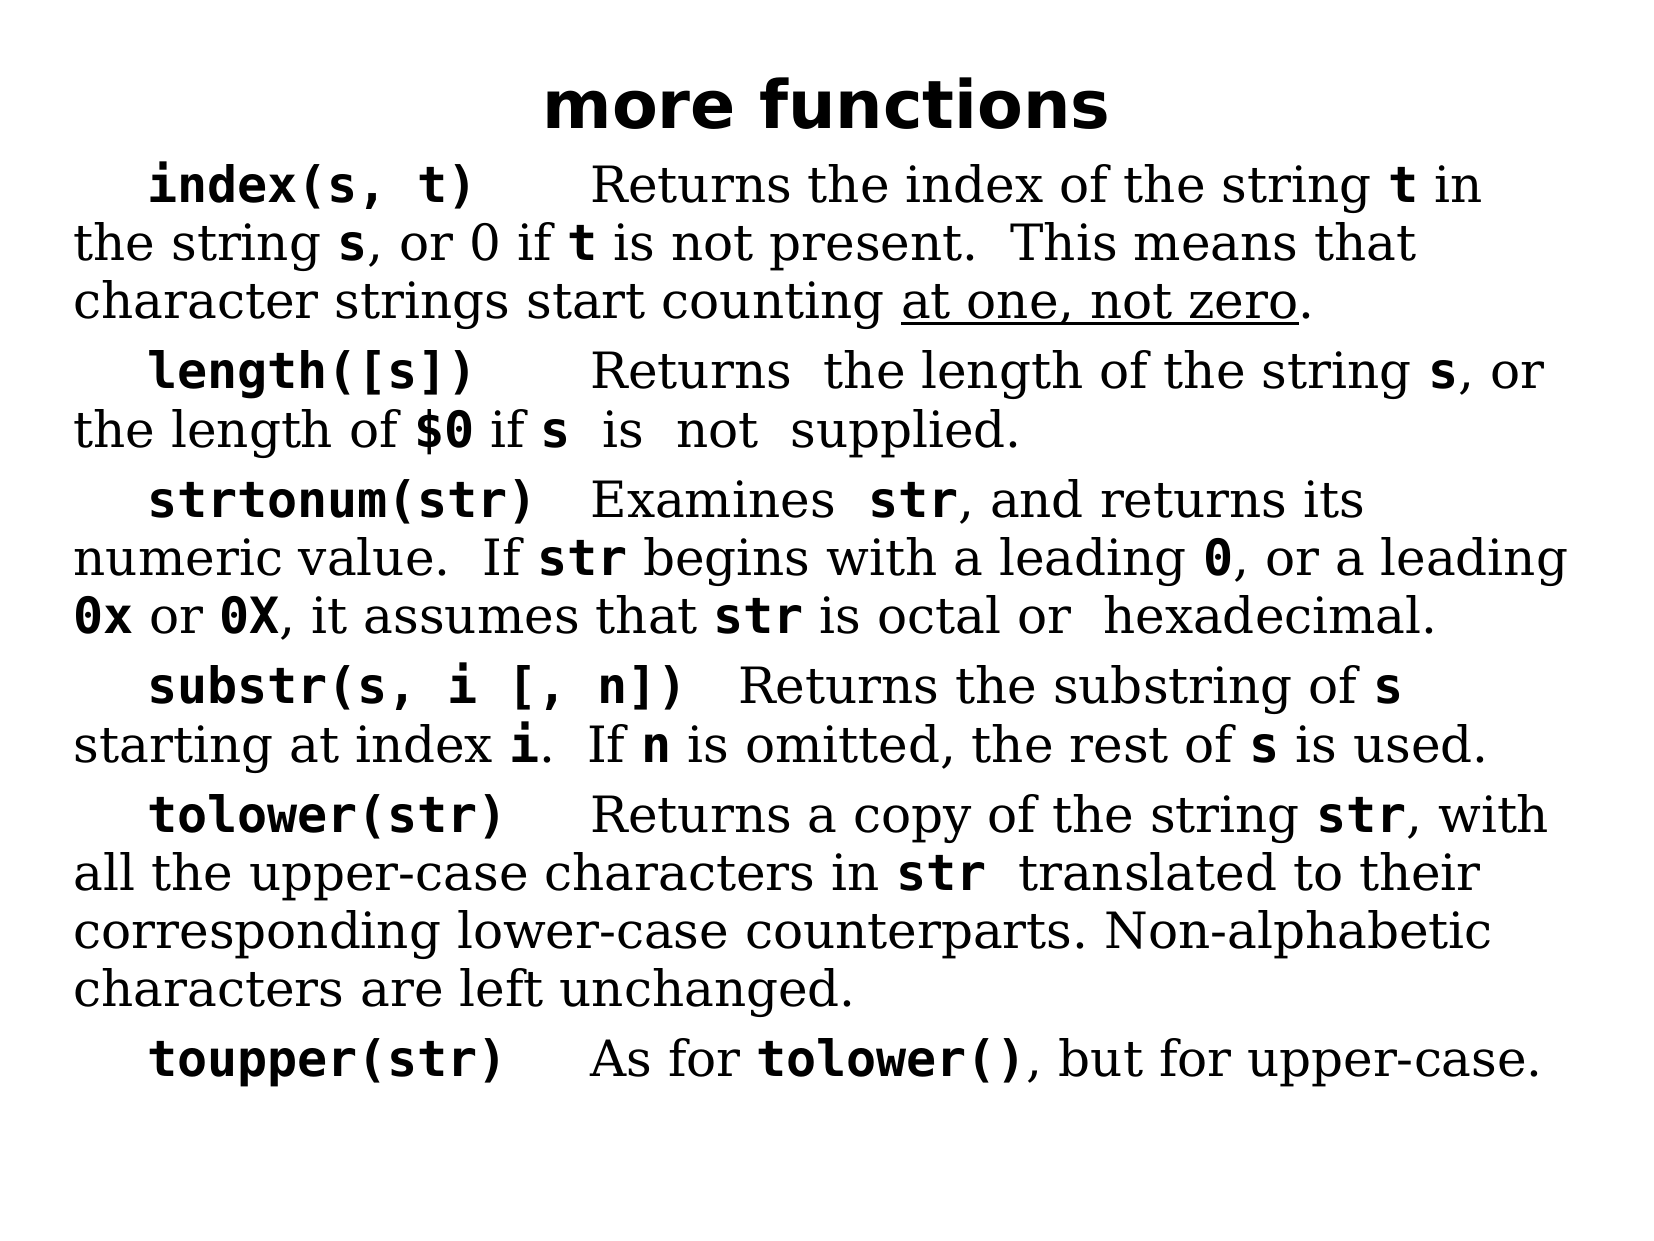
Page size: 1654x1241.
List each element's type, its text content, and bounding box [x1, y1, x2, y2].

text_box more functions index(s, t) Returns the index of the string t in the string s, or 0 if t is not present. This means that character strings start counting at one, not zero. length([s]) Returns the length of the string s, or the length of $0 if s is not supplied. strtonum(str) Examines str, and returns its numeric value. If str begins with a leading 0, or a leading 0x or 0X, it assumes that str is octal or hexadecimal. substr(s, i [, n]) Returns the substring of s starting at index i. If n is omitted, the rest of s is used. tolower(str) Returns a copy of the string str, with all the upper-case characters in str translated to their corresponding lower-case counterparts. Non-alphabetic characters are left unchanged. toupper(str) As for tolower(), but for upper-case. [59, 59, 1595, 1096]
